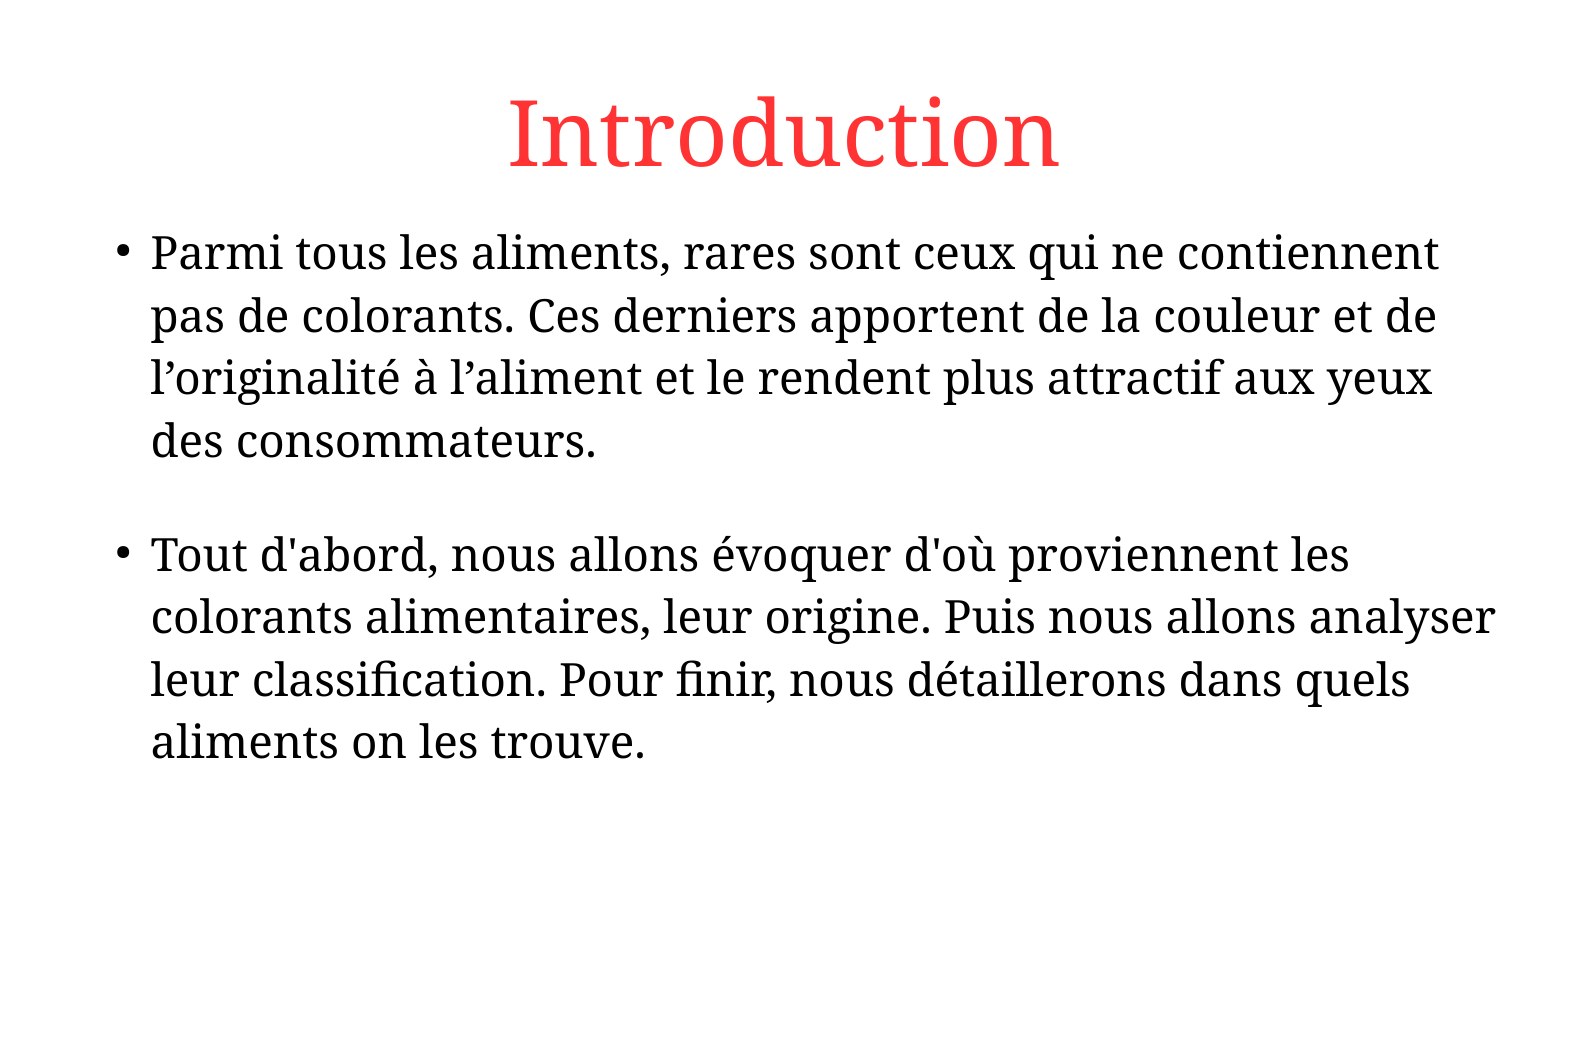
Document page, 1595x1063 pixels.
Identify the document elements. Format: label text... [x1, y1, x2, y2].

title Introduction [79, 49, 1515, 213]
text_box Parmi tous les aliments, rares sont ceux qui ne contiennent pas de colorants. Ces derniers apportent de la couleur et de l’originalité à l’aliment et le rendent plus attractif aux yeux des consommateurs. Tout d'abord, nous allons évoquer d'où proviennent les colorants alimentaires, leur origine. Puis nous allons analyser leur classification. Pour finir, nous détaillerons dans quels aliments on les trouve. [79, 213, 1515, 943]
